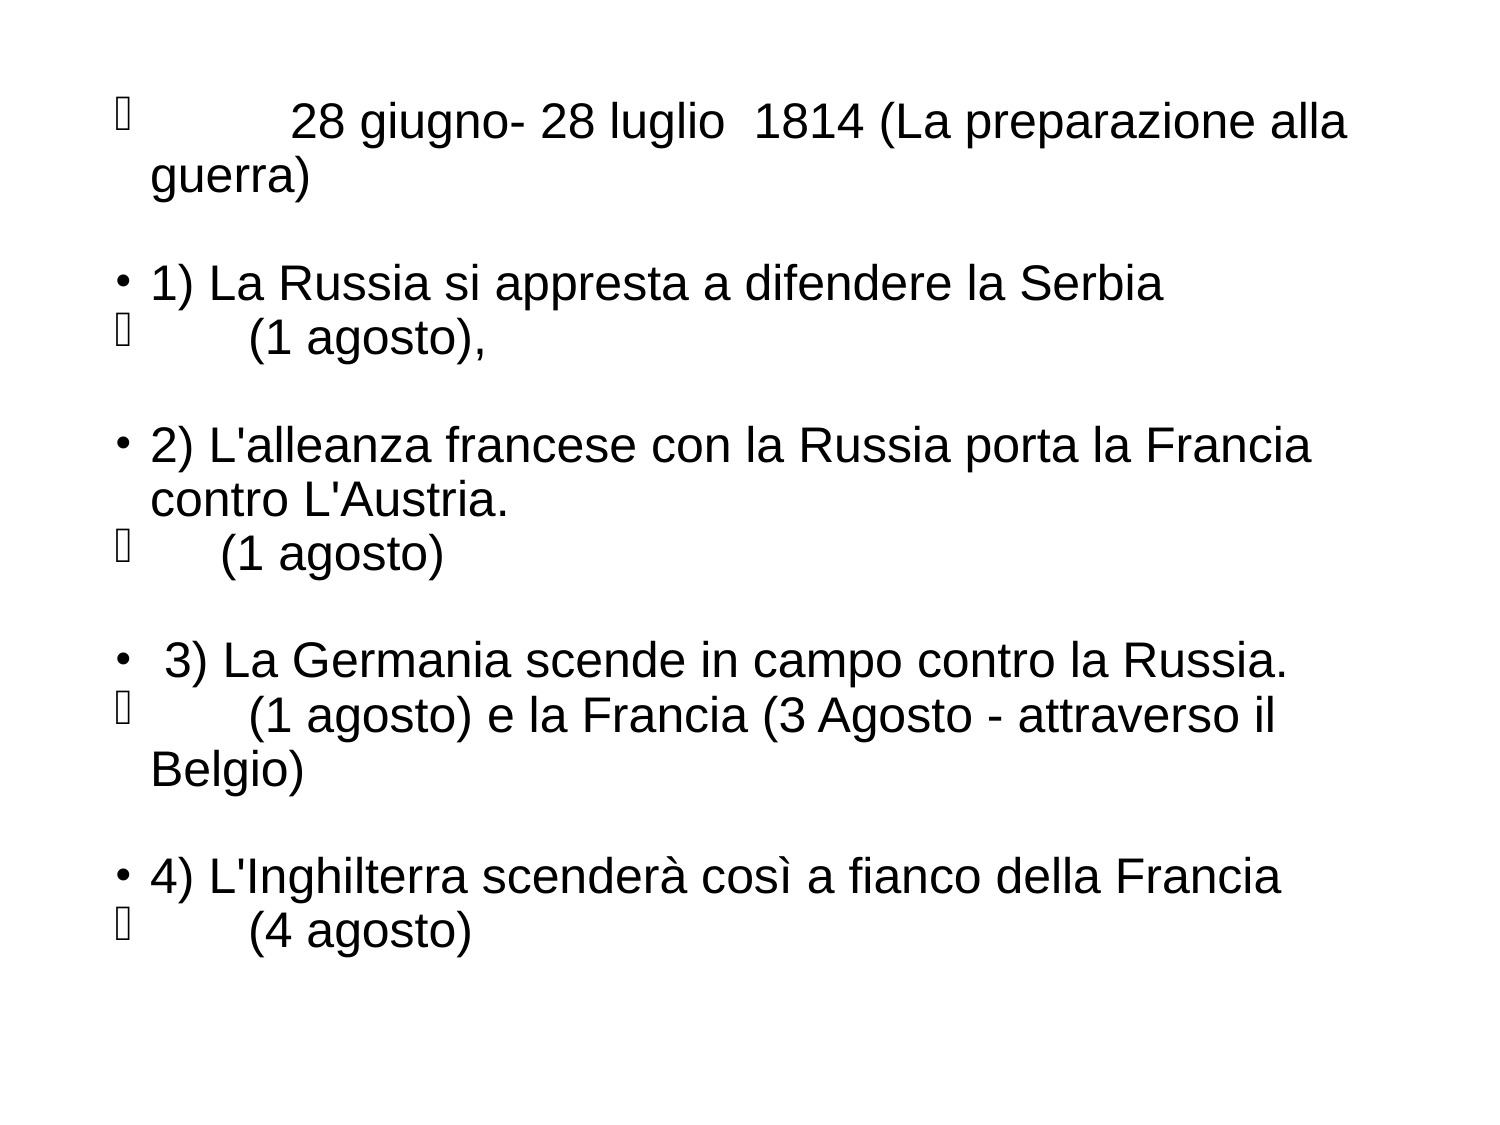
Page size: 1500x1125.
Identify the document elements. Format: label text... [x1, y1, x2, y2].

text_box 28 giugno- 28 luglio 1814 (La preparazione alla guerra) 1) La Russia si appresta a difendere la Serbia (1 agosto), 2) L'alleanza francese con la Russia porta la Francia contro L'Austria. (1 agosto) 3) La Germania scende in campo contro la Russia. (1 agosto) e la Francia (3 Agosto - attraverso il Belgio) 4) L'Inghilterra scenderà così a fianco della Francia (4 agosto) [99, 87, 1388, 1075]
